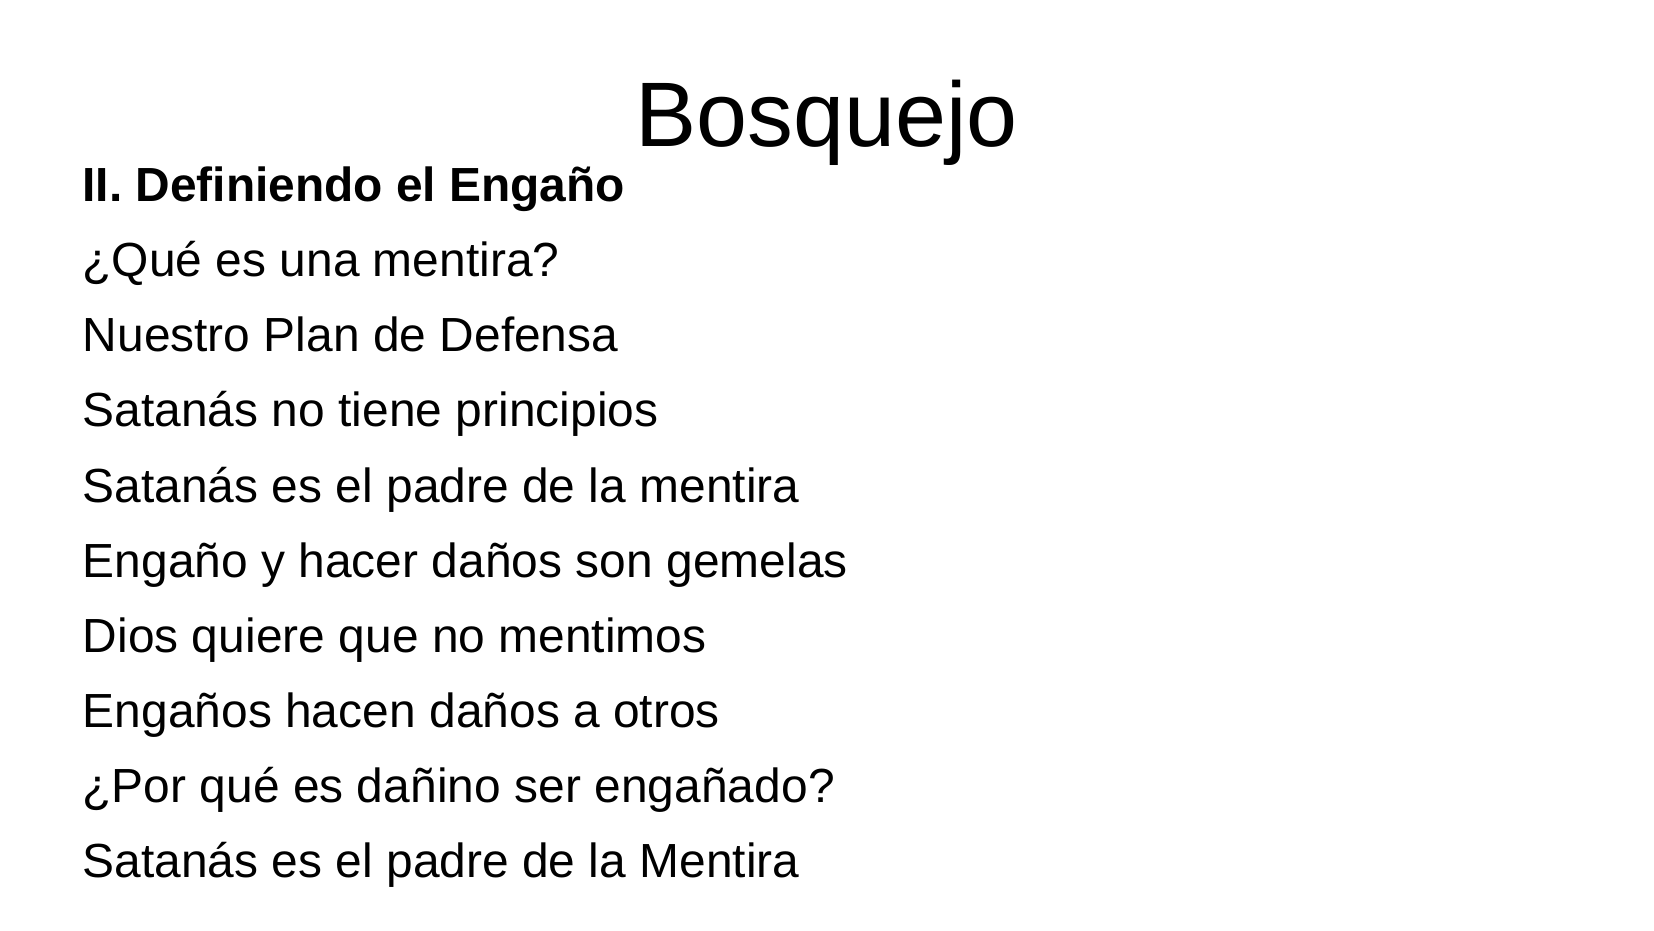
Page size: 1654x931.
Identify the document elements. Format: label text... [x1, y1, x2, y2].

list II. Definiendo el Engaño ¿Qué es una mentira? Nuestro Plan de Defensa Satanás no tiene principios Satanás es el padre de la mentira Engaño y hacer daños son gemelas Dios quiere que no mentimos Engaños hacen daños a otros ¿Por qué es dañino ser engañado? Satanás es el padre de la Mentira [82, 158, 1571, 893]
title Bosquejo [82, 37, 1571, 158]
